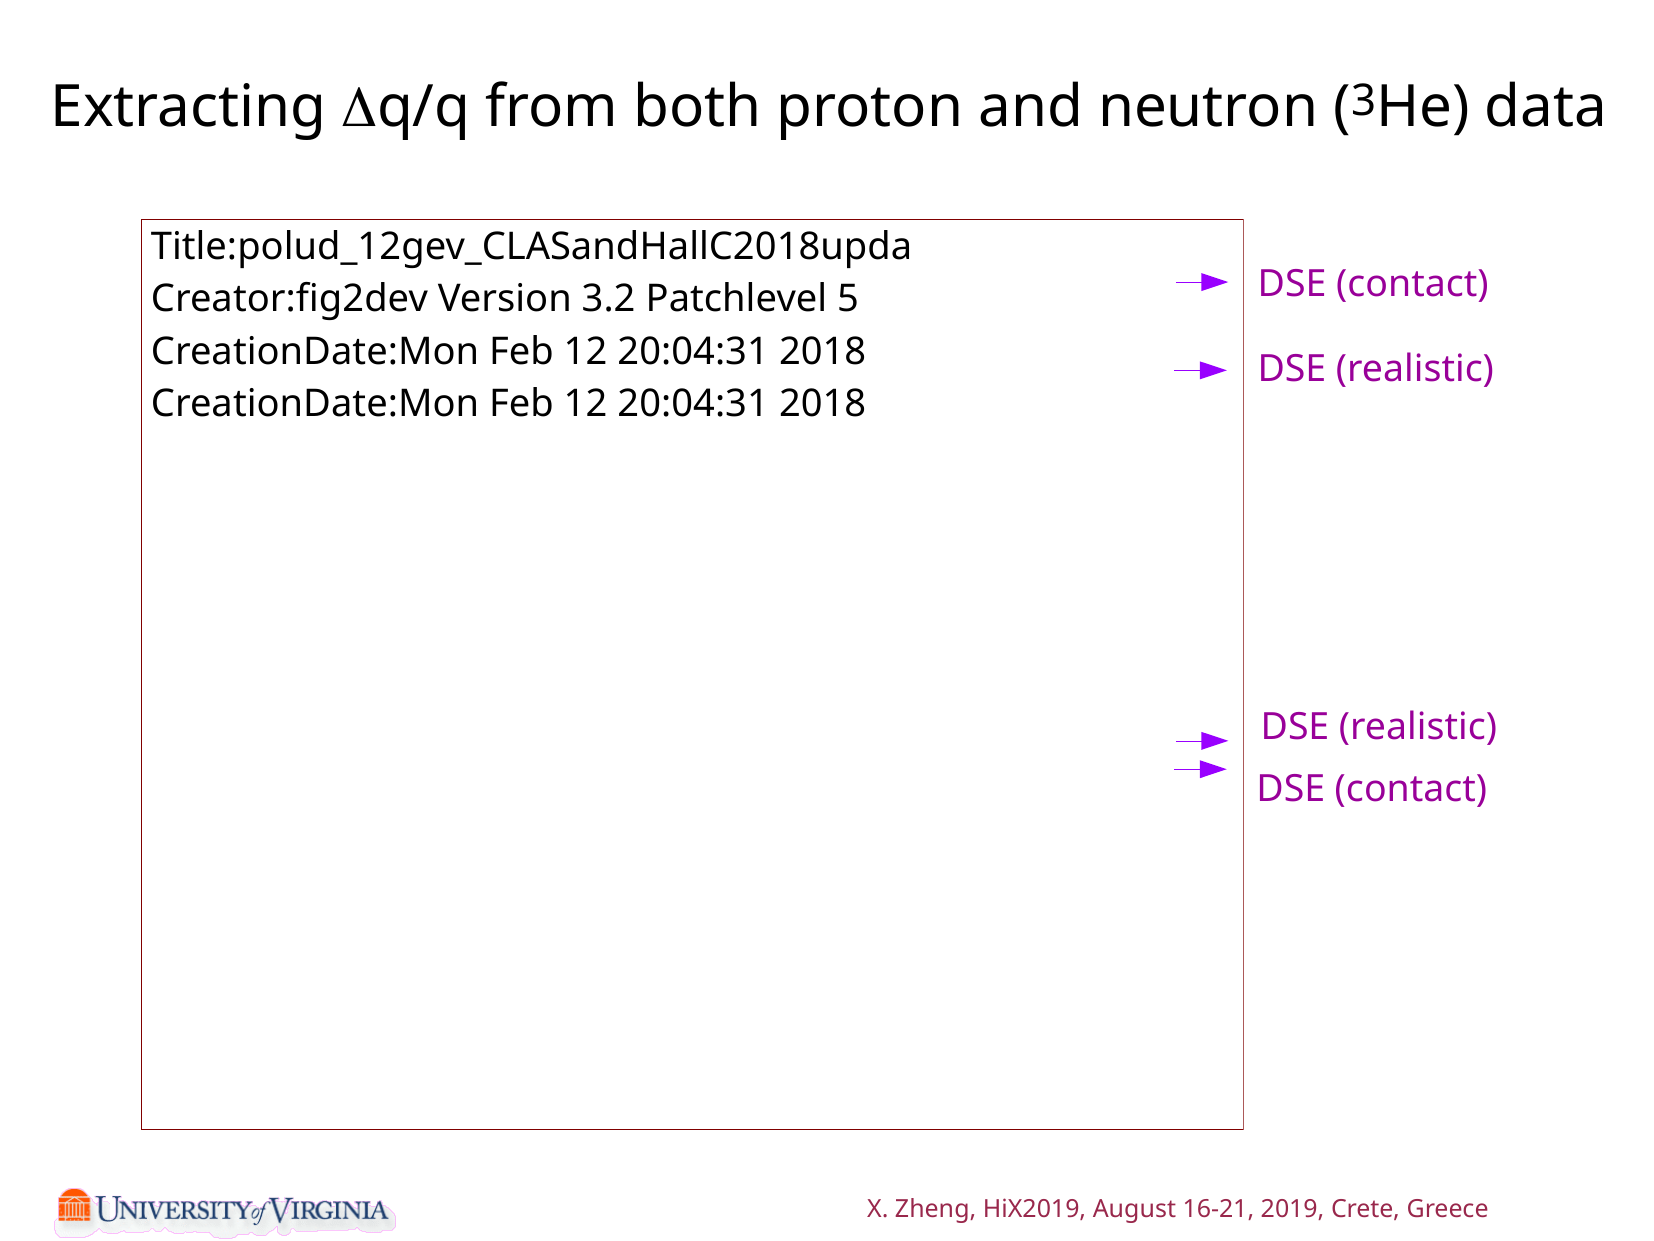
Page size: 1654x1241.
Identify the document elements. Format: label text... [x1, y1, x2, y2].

picture [138, 216, 1244, 1130]
text_box DSE (contact) [1256, 768, 1488, 811]
text_box DSE (contact) [1257, 263, 1489, 305]
text_box DSE (realistic) [1260, 705, 1498, 748]
text_box DSE (realistic) [1257, 347, 1495, 390]
title Extracting Dq/q from both proton and neutron (3He) data [41, 54, 1616, 154]
picture [35, 1171, 409, 1241]
